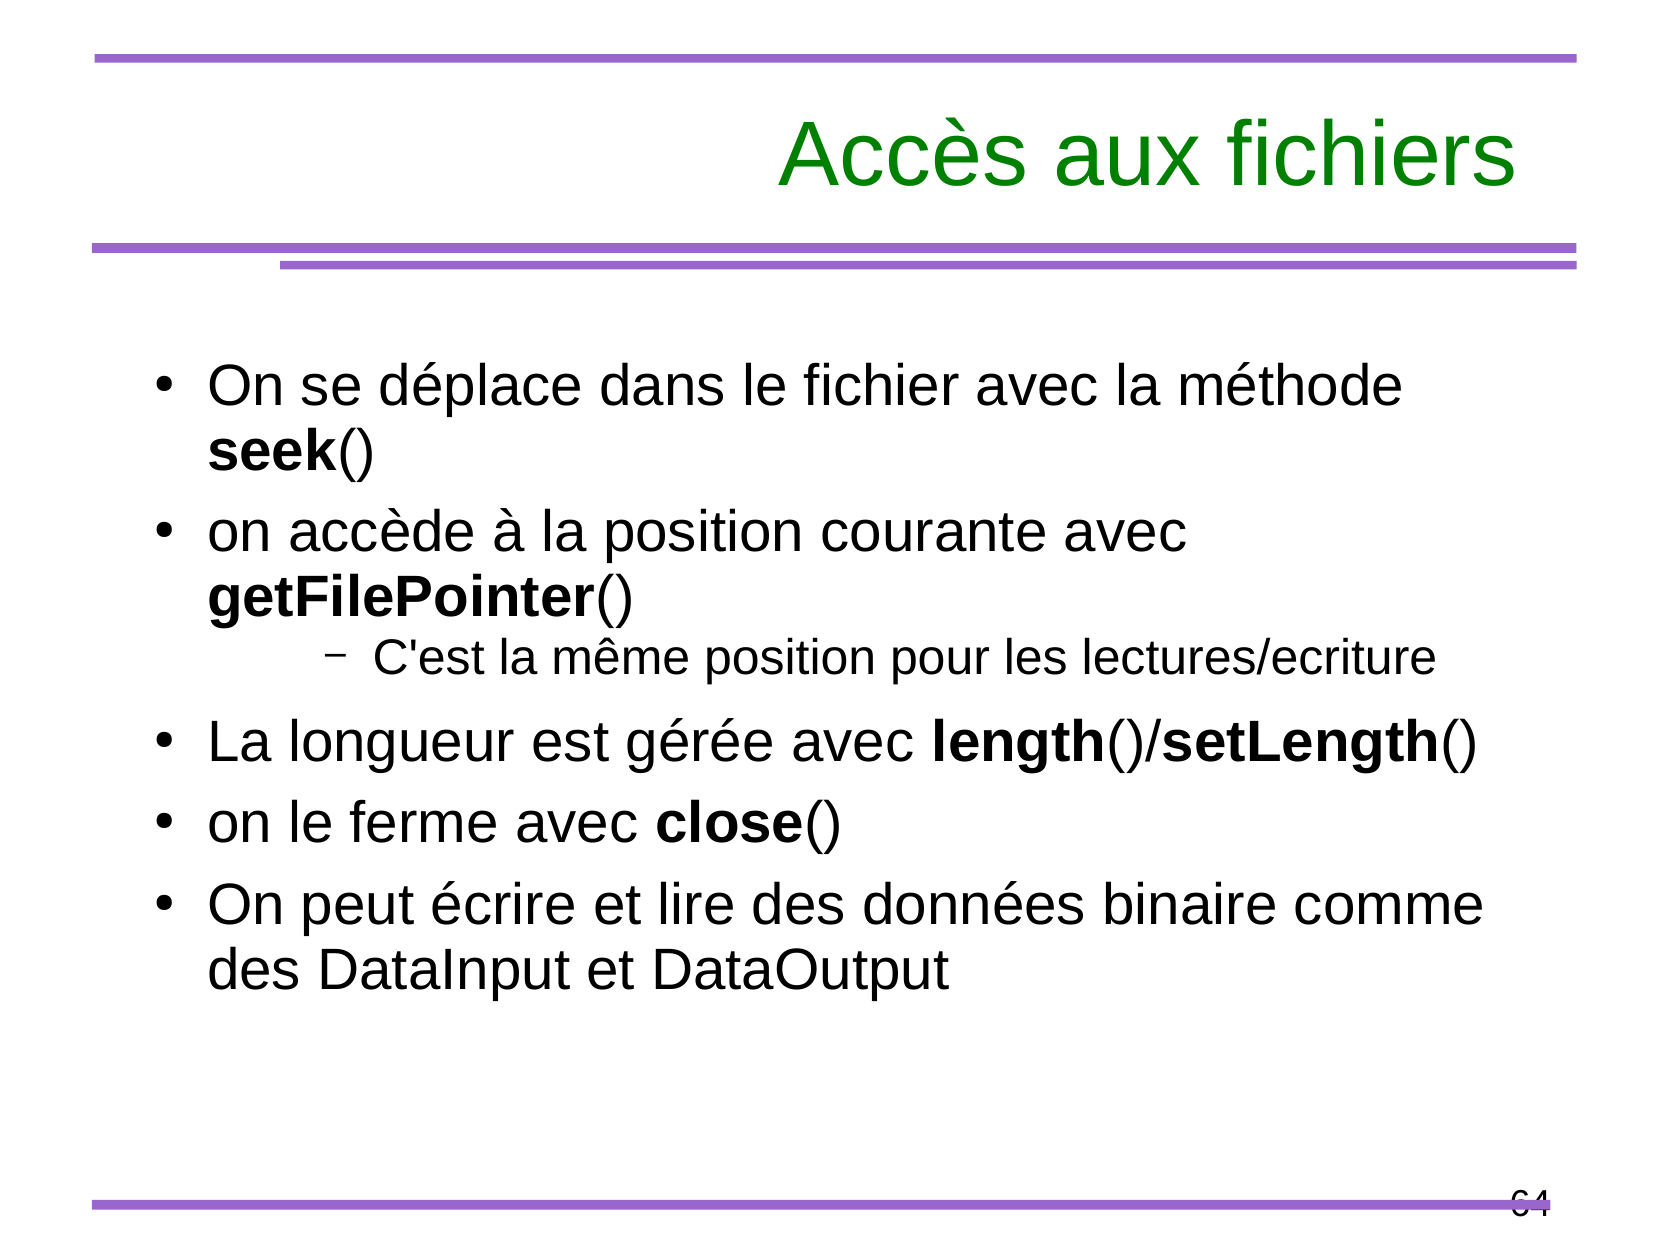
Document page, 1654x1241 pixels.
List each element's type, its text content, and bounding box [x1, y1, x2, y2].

title Accès aux fichiers [121, 49, 1534, 257]
list On se déplace dans le fichier avec la méthode seek() on accède à la position courante avec getFilePointer() C'est la même position pour les lectures/ecriture La longueur est gérée avec length()/setLength() on le ferme avec close() On peut écrire et lire des données binaire comme des DataInput et DataOutput [121, 344, 1534, 1142]
